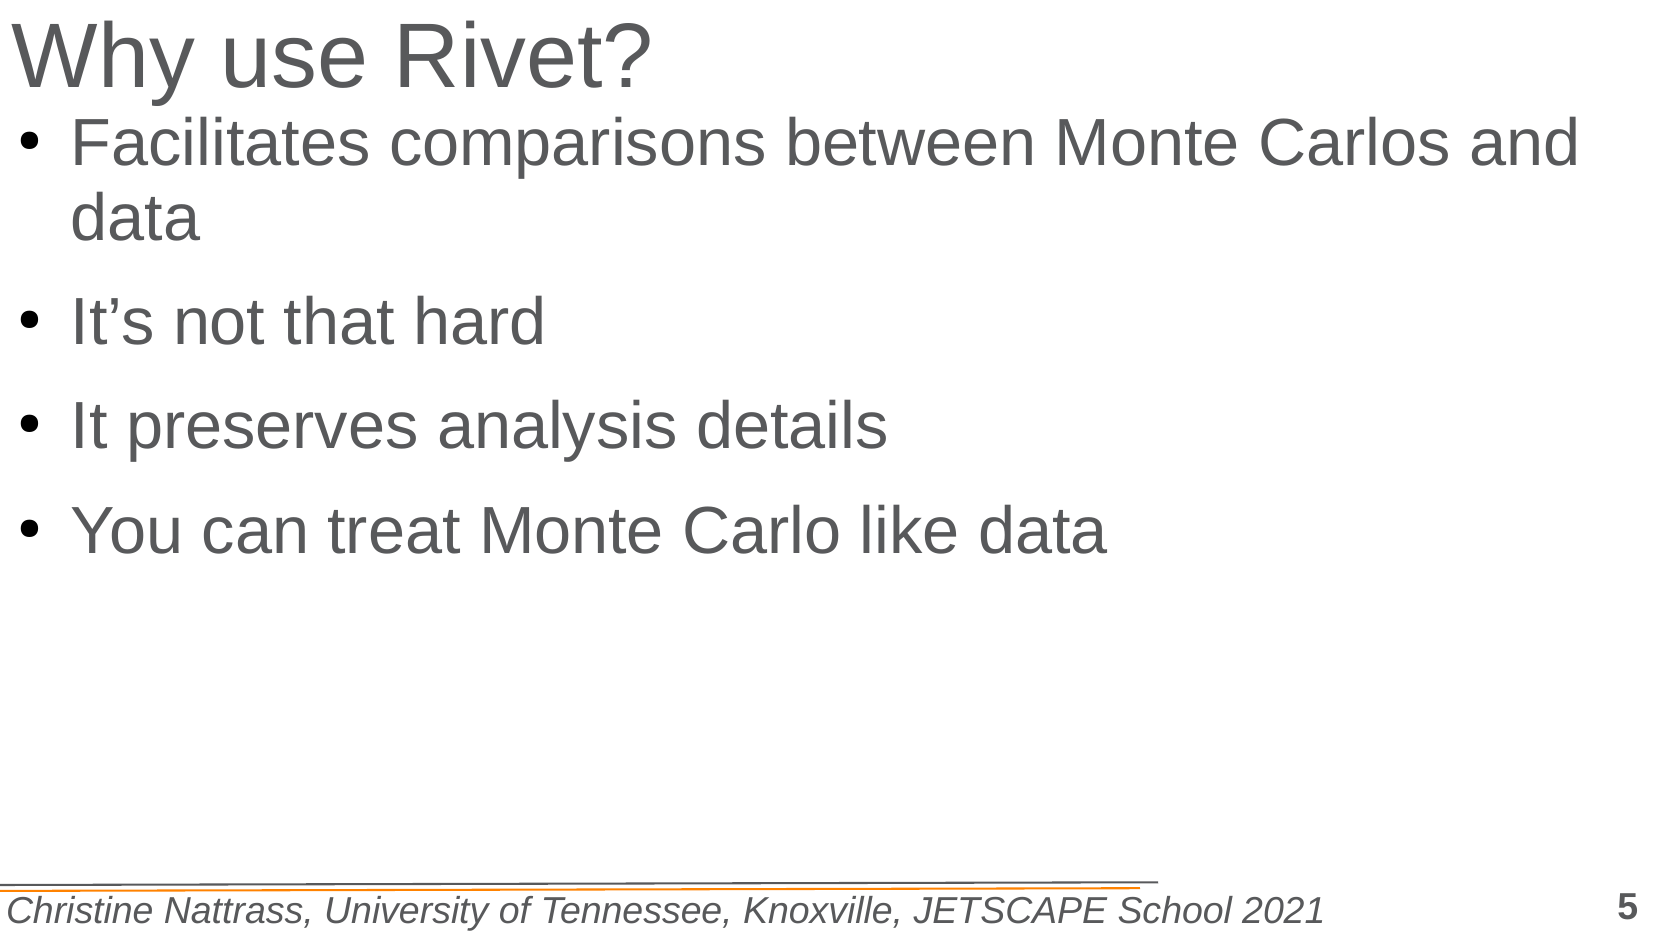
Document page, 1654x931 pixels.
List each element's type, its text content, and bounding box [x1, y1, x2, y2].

list Facilitates comparisons between Monte Carlos and data It’s not that hard It preserves analysis details You can treat Monte Carlo like data [0, 105, 1636, 883]
title Why use Rivet? [11, 3, 1636, 105]
